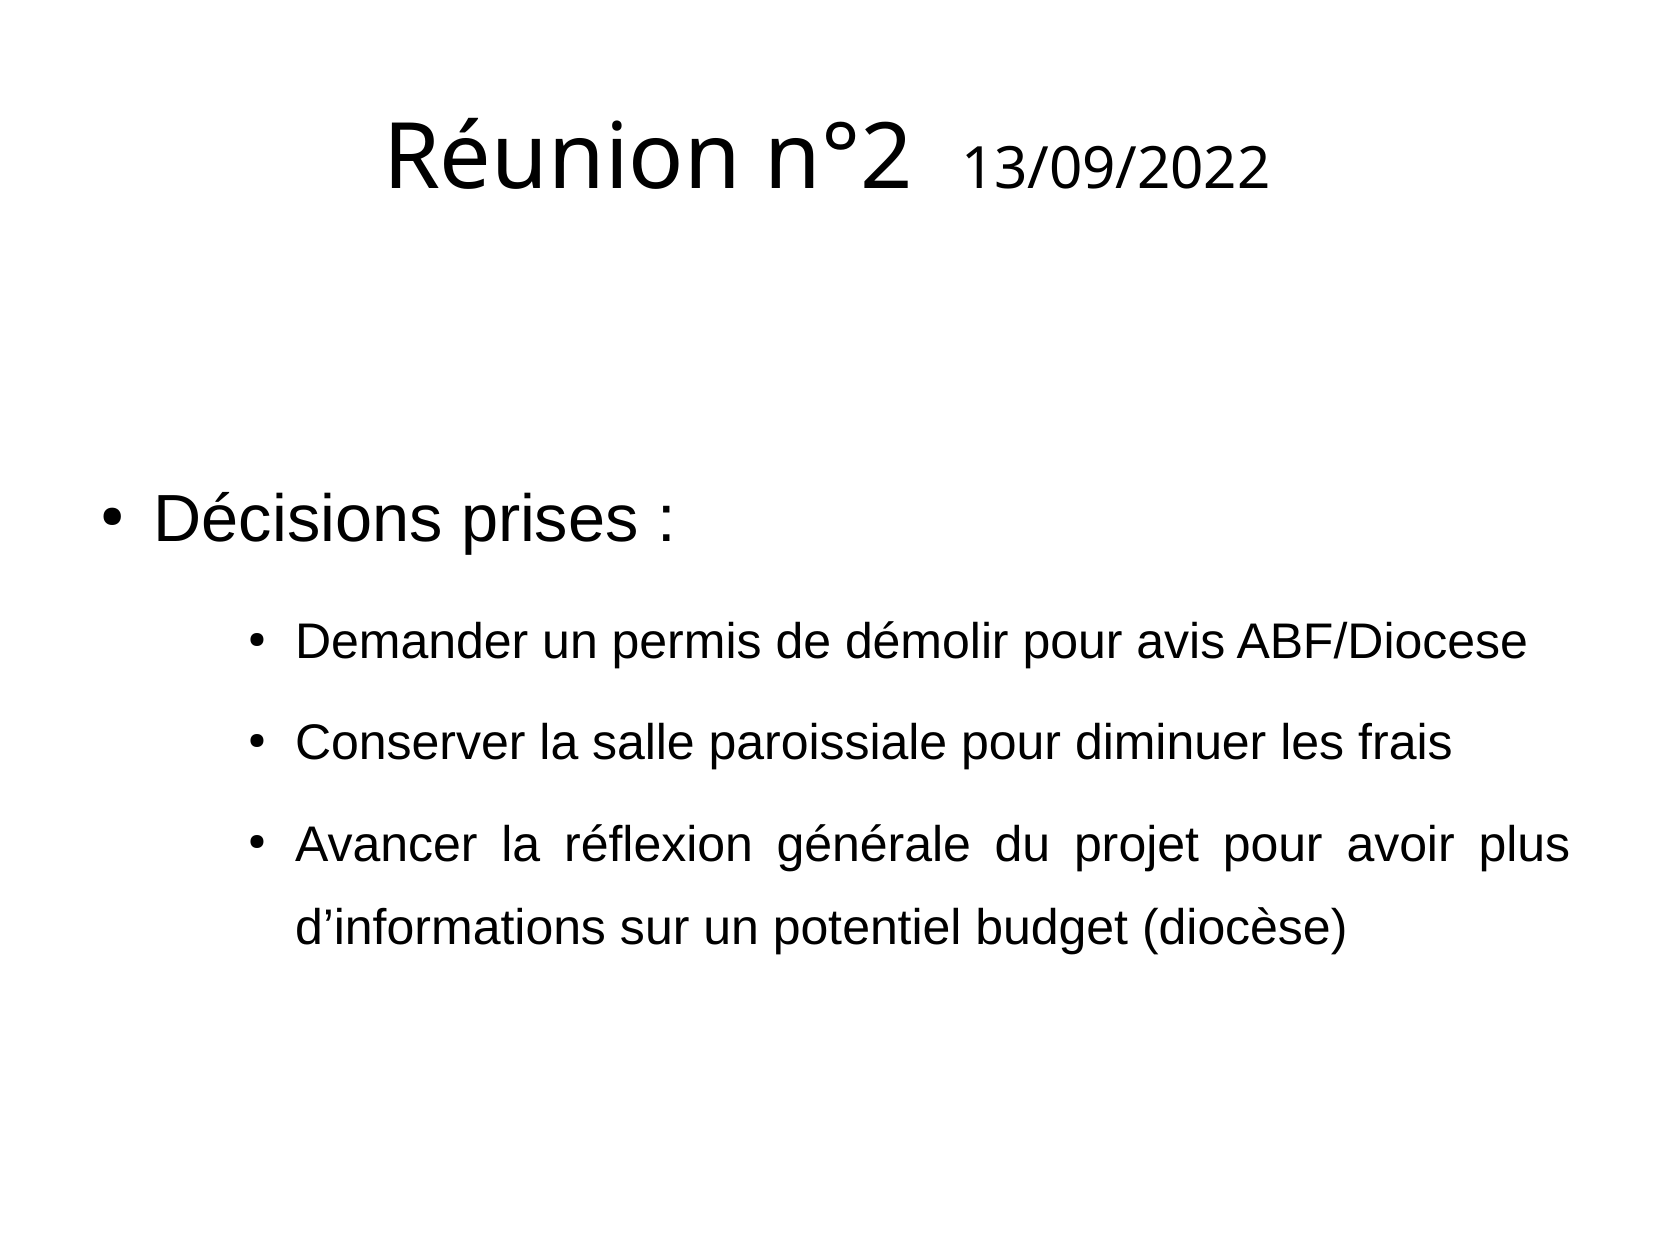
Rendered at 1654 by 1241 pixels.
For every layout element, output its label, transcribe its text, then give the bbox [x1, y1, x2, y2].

list Décisions prises : Demander un permis de démolir pour avis ABF/Diocese Conserver la salle paroissiale pour diminuer les frais Avancer la réflexion générale du projet pour avoir plus d’informations sur un potentiel budget (diocèse) [82, 290, 1571, 1109]
title Réunion n°2 13/09/2022 [82, 49, 1571, 257]
